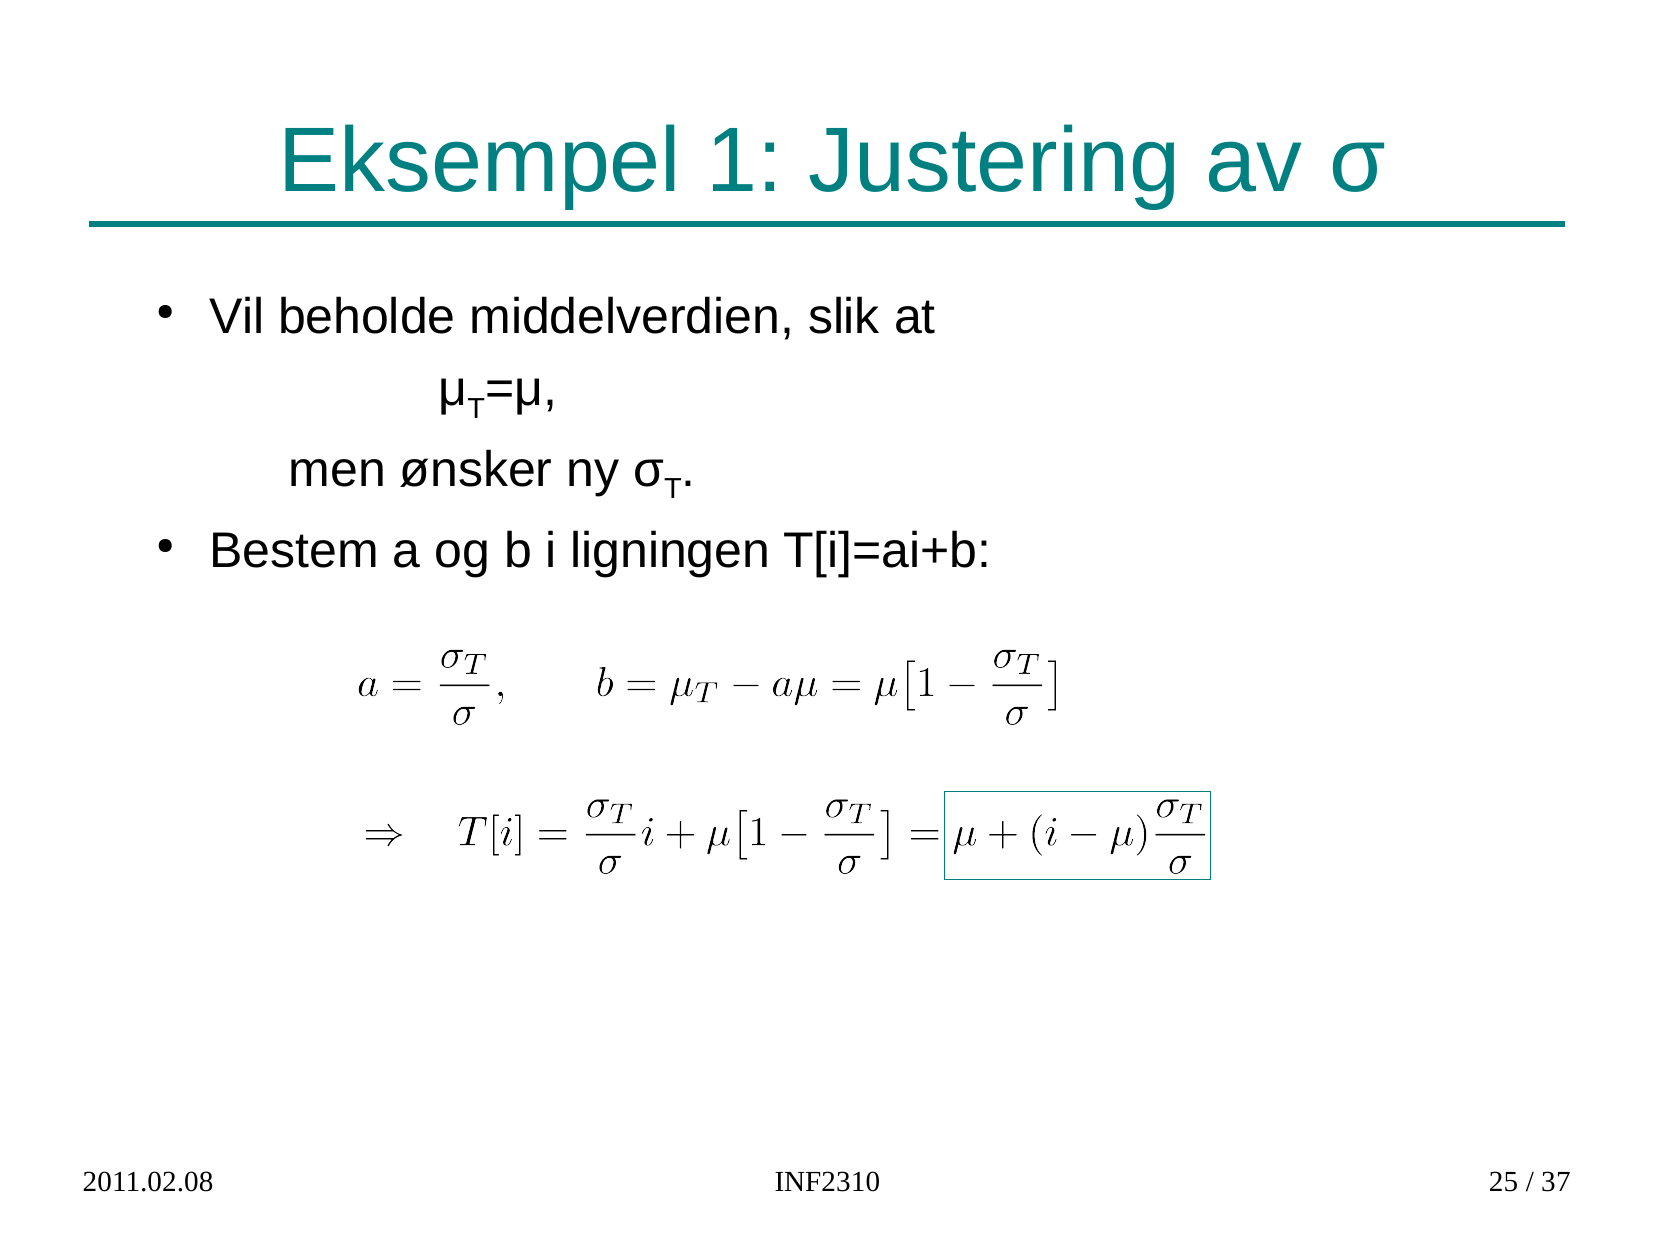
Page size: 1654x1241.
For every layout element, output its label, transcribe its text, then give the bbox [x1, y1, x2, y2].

picture [945, 797, 1210, 877]
title Eksempel 1: Justering av σ [129, 64, 1536, 245]
picture [360, 797, 944, 877]
list Vil beholde middelverdien, slik at μT=μ, men ønsker ny σT. Bestem a og b i ligningen T[i]=ai+b: [123, 275, 1576, 1176]
picture [354, 647, 1067, 727]
